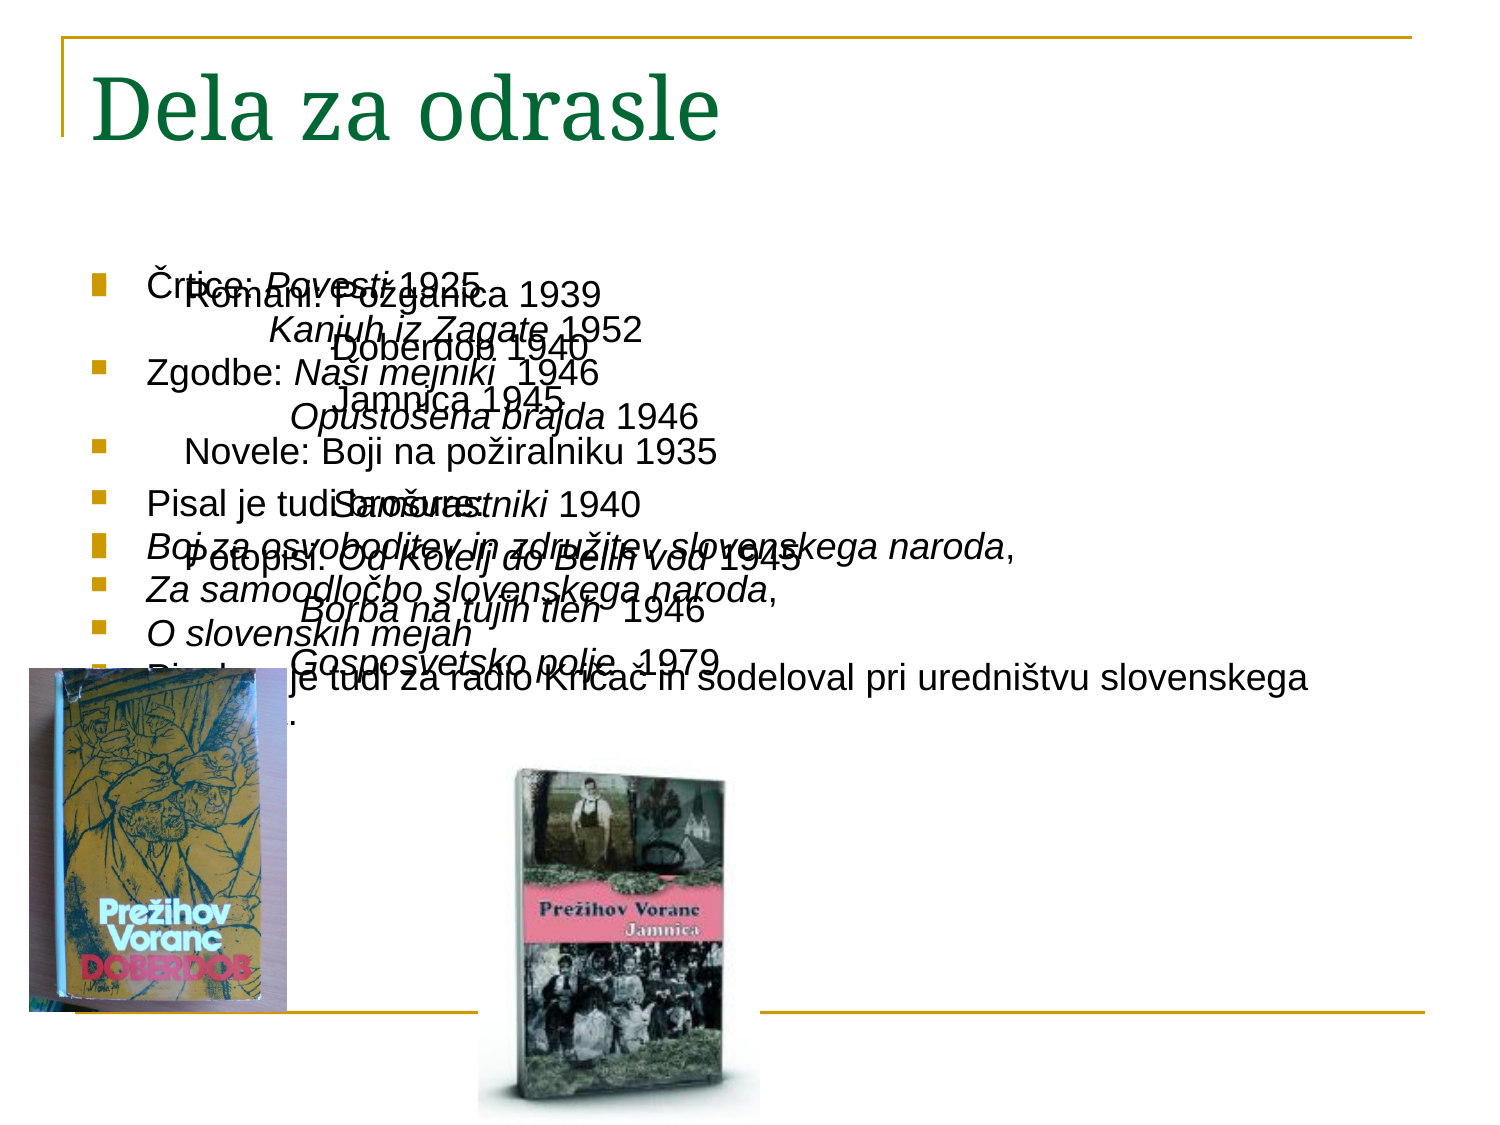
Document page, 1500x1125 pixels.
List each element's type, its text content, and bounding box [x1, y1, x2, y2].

picture [29, 668, 287, 1012]
picture [478, 751, 760, 1125]
title Dela za odrasle [75, 45, 1425, 233]
list Črtice: Povesti 1925 Kanjuh iz Zagate 1952 Zgodbe: Naši mejniki 1946 Opustošena brajda 1946 Pisal je tudi brošure: Boj za osvoboditev in združitev slovenskega naroda, Za samoodločbo slovenskega naroda, O slovenskih mejah Pisal pa je tudi za radio Kričač in sodeloval pri uredništvu slovenskega zbornika. [75, 262, 1425, 1006]
